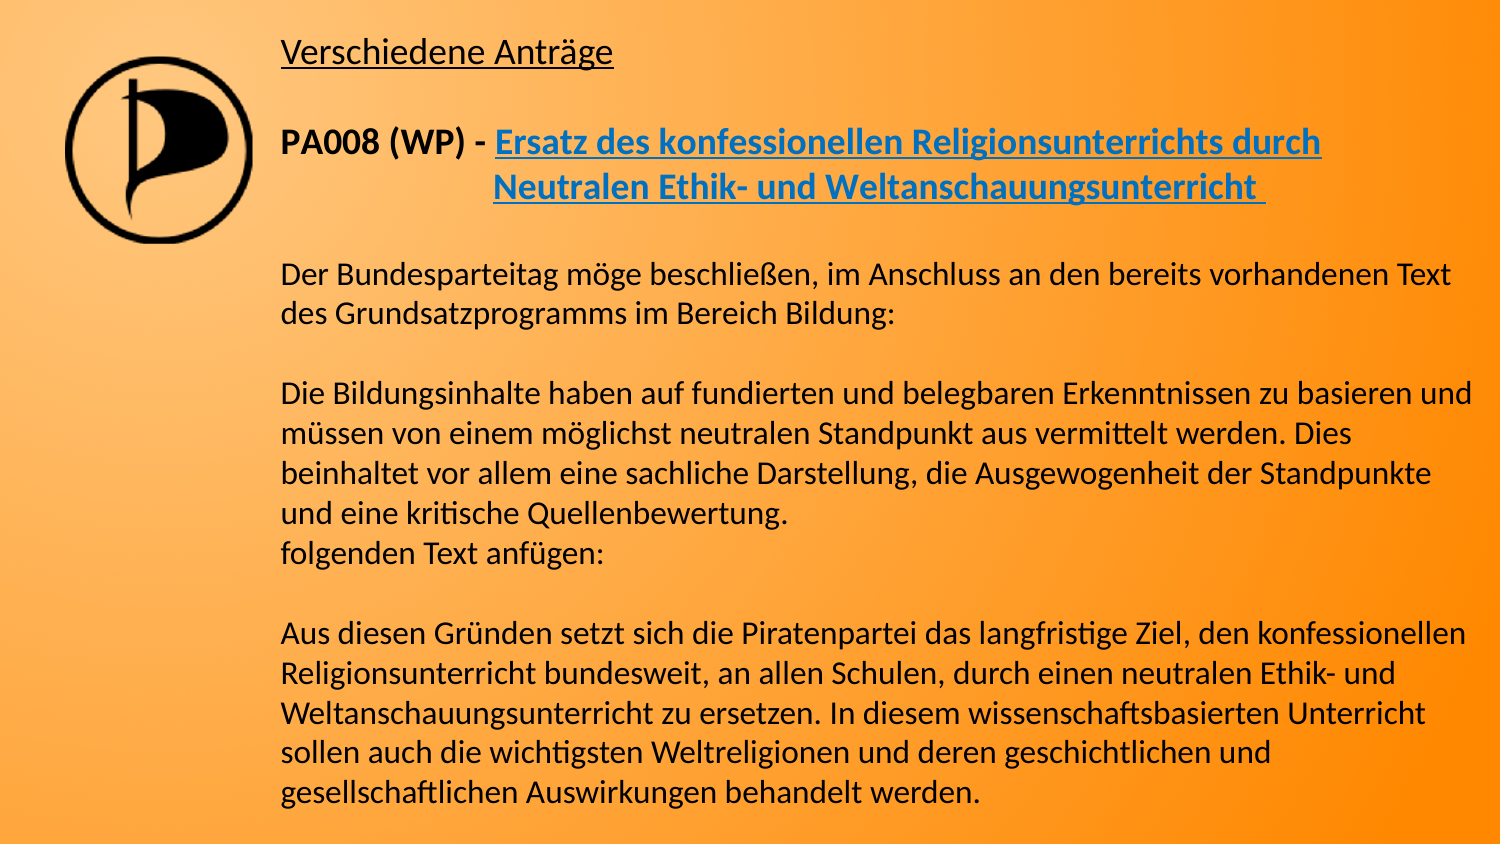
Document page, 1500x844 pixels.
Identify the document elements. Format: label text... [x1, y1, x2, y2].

picture [0, 0, 1500, 844]
text_box Verschiedene Anträge PA008 (WP) - Ersatz des konfessionellen Religionsunterrichts durch Neutralen Ethik- und Weltanschauungsunterricht Der Bundesparteitag möge beschließen, im Anschluss an den bereits vorhandenen Text des Grundsatzprogramms im Bereich Bildung: Die Bildungsinhalte haben auf fundierten und belegbaren Erkenntnissen zu basieren und müssen von einem möglichst neutralen Standpunkt aus vermittelt werden. Dies beinhaltet vor allem eine sachliche Darstellung, die Ausgewogenheit der Standpunkte und eine kritische Quellenbewertung. folgenden Text anfügen: Aus diesen Gründen setzt sich die Piratenpartei das langfristige Ziel, den konfessionellen Religionsunterricht bundesweit, an allen Schulen, durch einen neutralen Ethik- und Weltanschauungsunterricht zu ersetzen. In diesem wissenschaftsbasierten Unterricht sollen auch die wichtigsten Weltreligionen und deren geschichtlichen und gesellschaftlichen Auswirkungen behandelt werden. [265, 19, 1500, 844]
